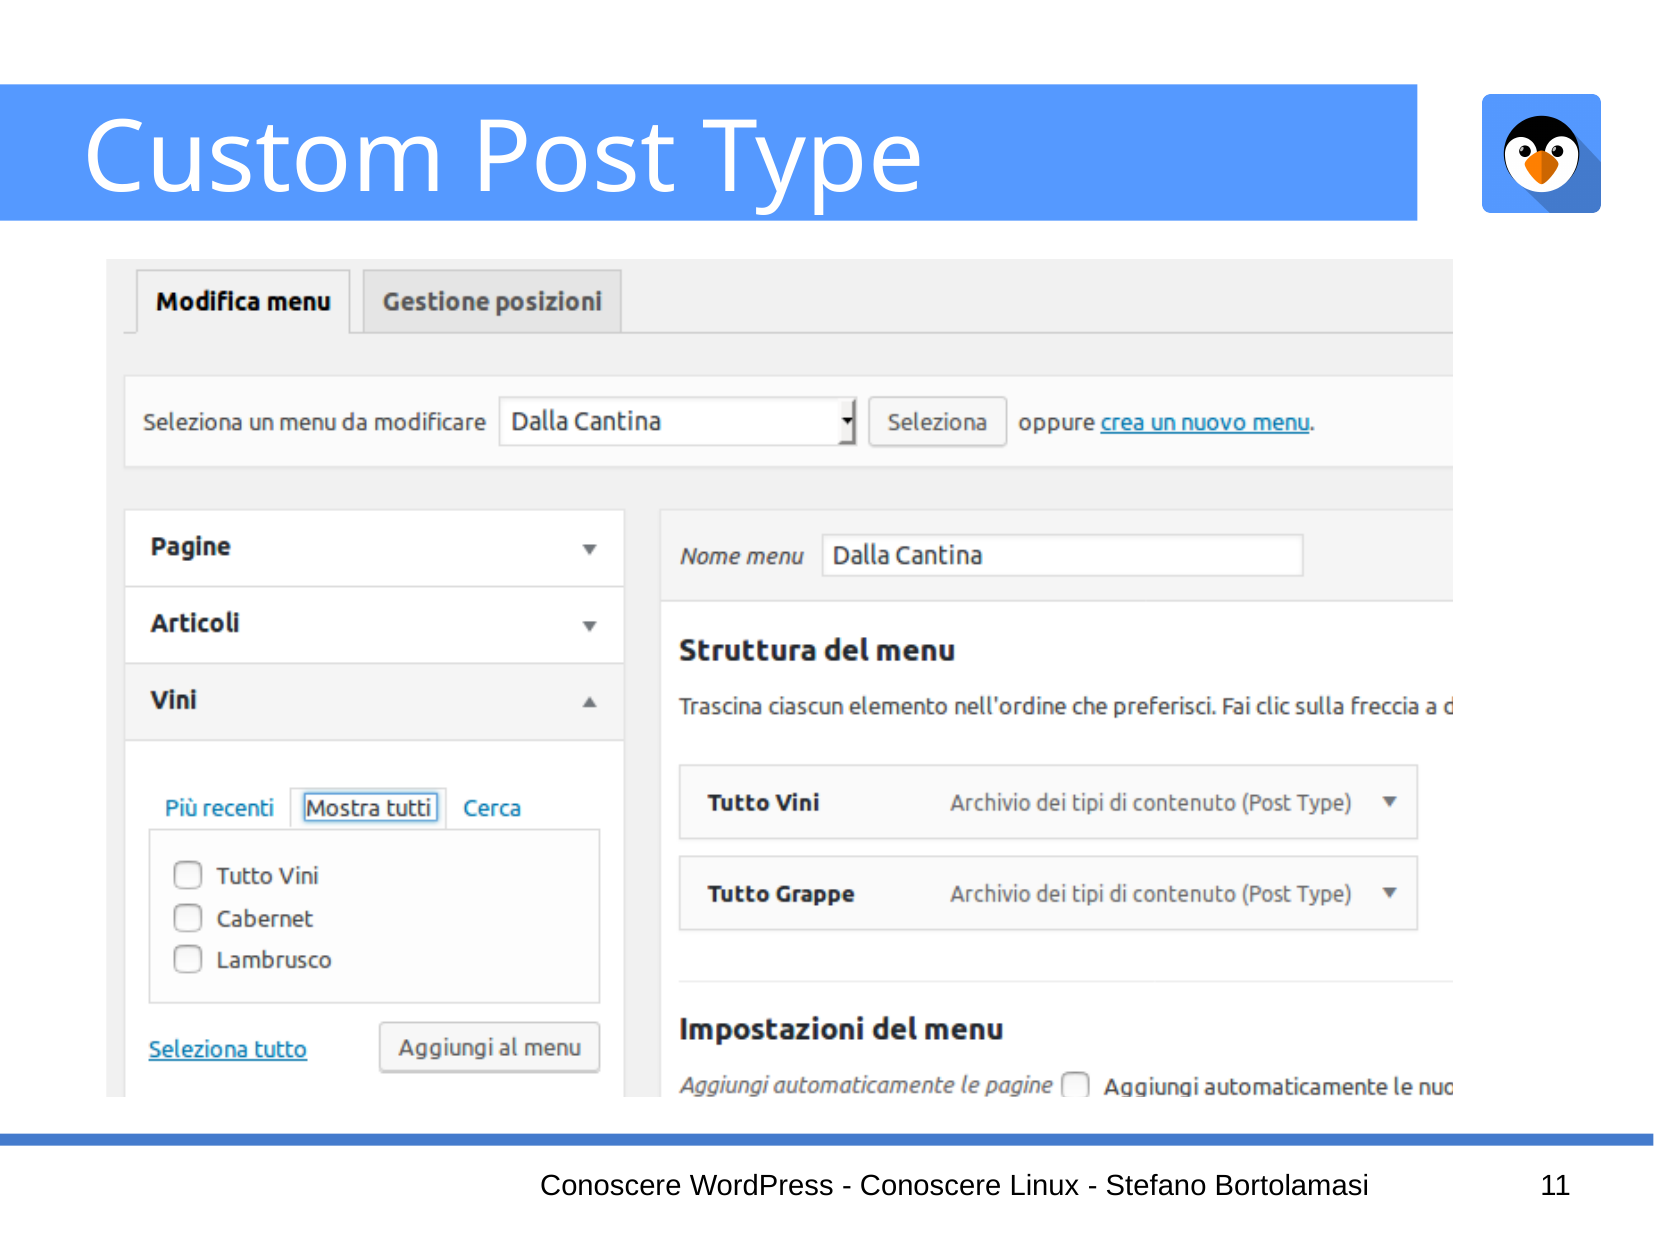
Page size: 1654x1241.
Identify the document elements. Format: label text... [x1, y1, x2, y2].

picture [1482, 94, 1601, 213]
picture [106, 259, 1453, 1097]
title Custom Post Type [0, 91, 1418, 214]
